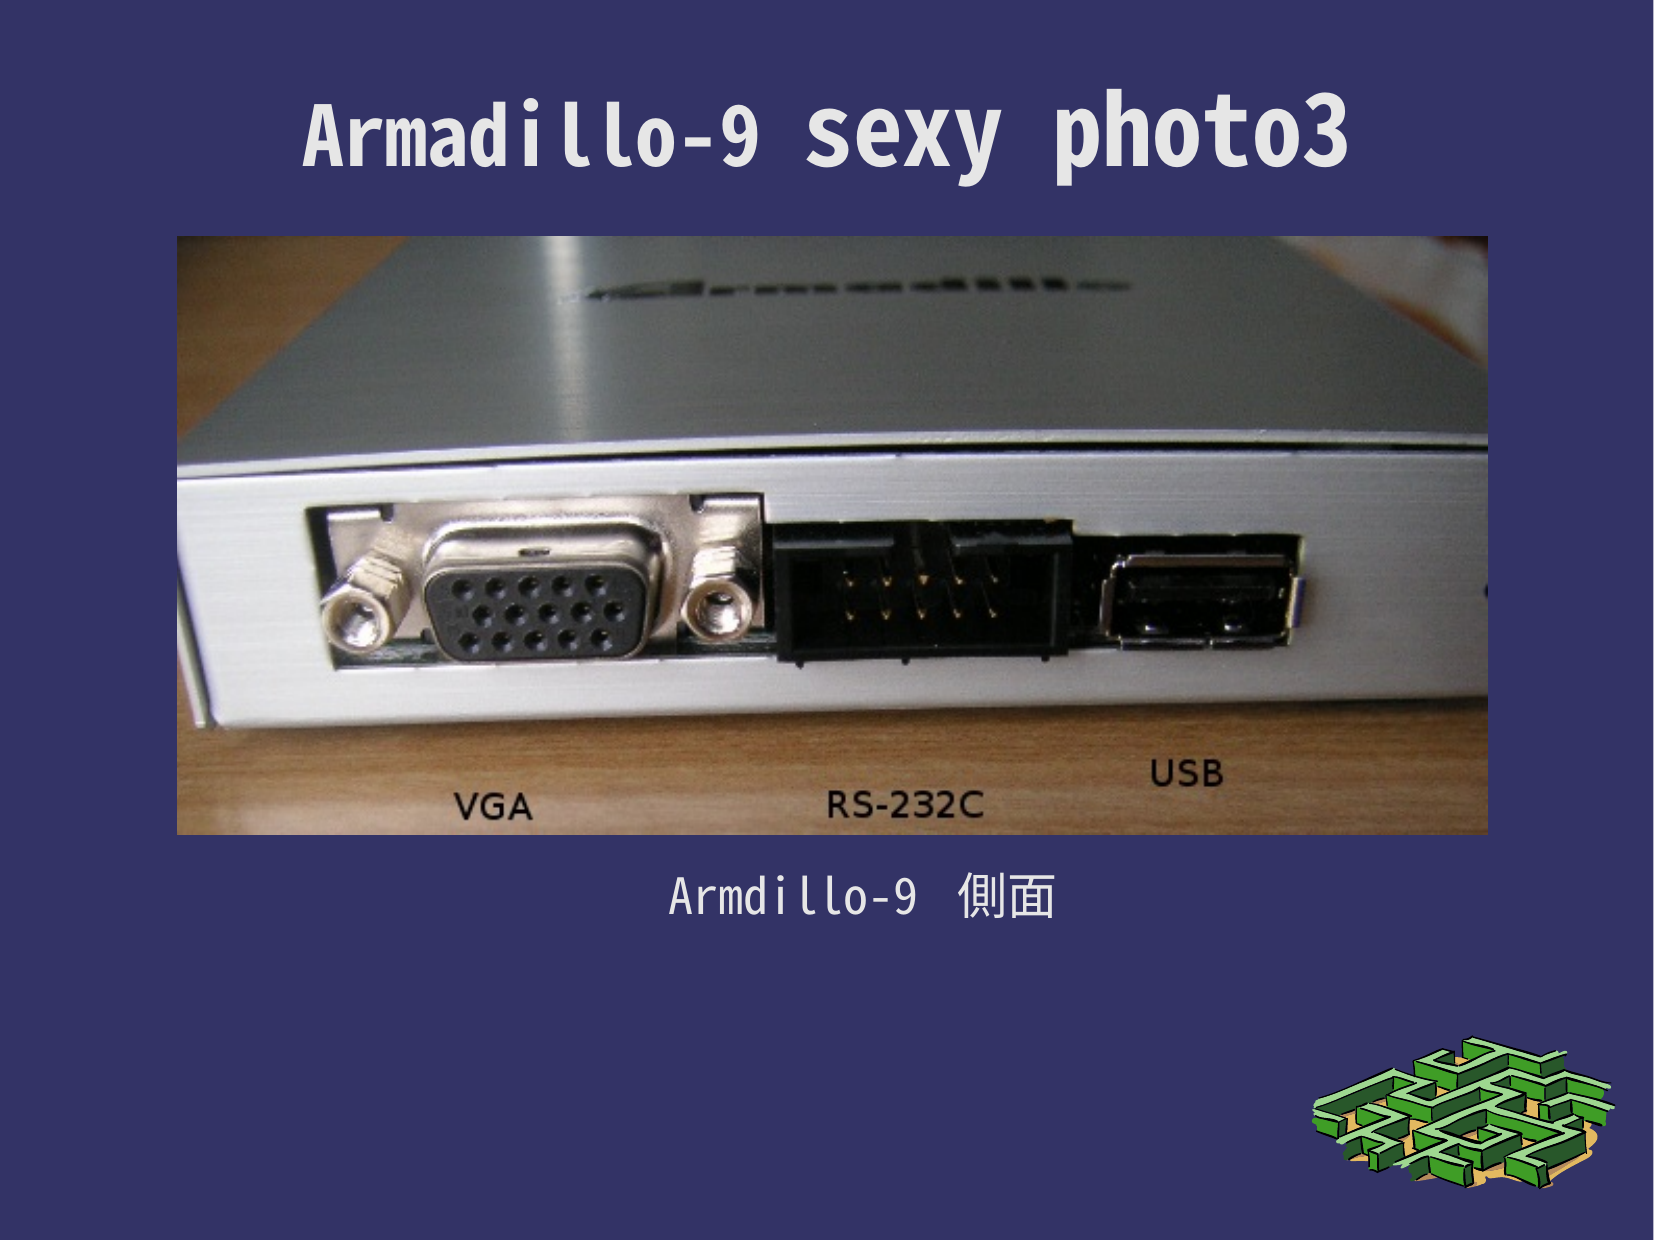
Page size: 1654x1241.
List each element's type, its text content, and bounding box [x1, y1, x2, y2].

list Armdillo-9 側面 [267, 856, 1447, 975]
picture [177, 236, 1488, 835]
title Armadillo-9 sexy photo3 [121, 19, 1534, 227]
